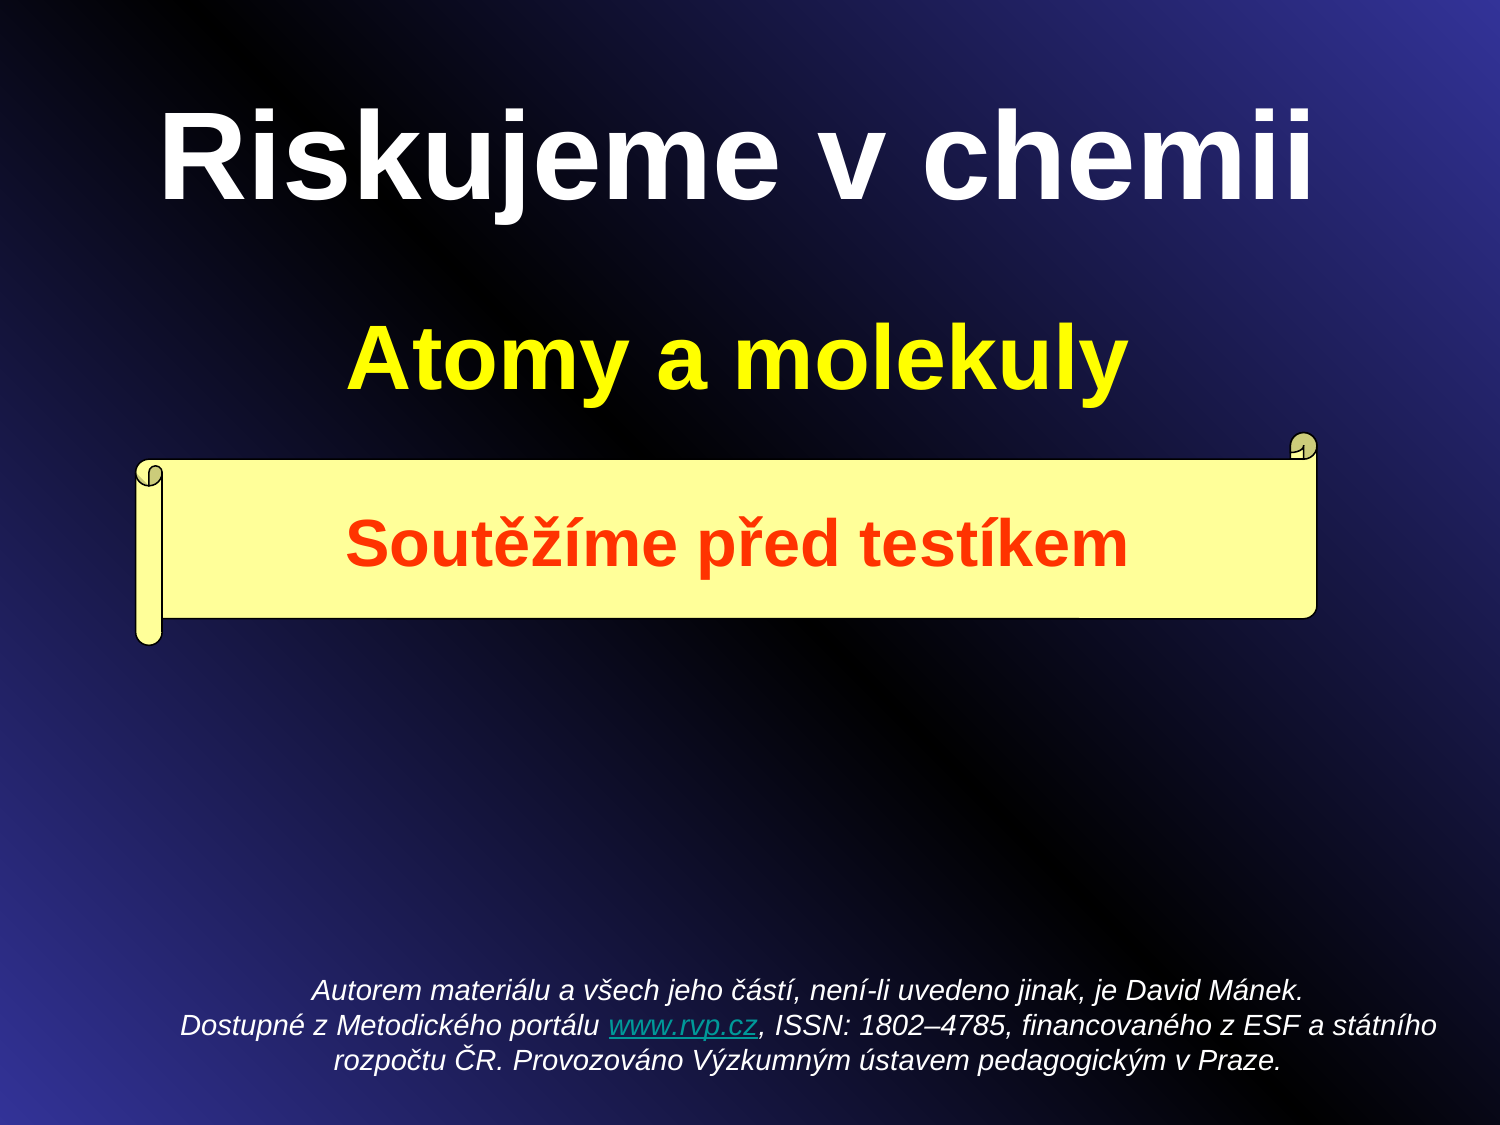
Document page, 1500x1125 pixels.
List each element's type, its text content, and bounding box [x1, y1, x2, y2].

text_box Autorem materiálu a všech jeho částí, není-li uvedeno jinak, je David Mánek. Dostupné z Metodického portálu www.rvp.cz, ISSN: 1802–4785, financovaného z ESF a státního rozpočtu ČR. Provozováno Výzkumným ústavem pedagogickým v Praze. [82, 964, 1500, 1085]
text_box Soutěžíme před testíkem [289, 491, 1187, 588]
text_box Atomy a molekuly [100, 290, 1376, 469]
text_box [135, 432, 1317, 646]
title Riskujeme v chemii [100, 54, 1376, 244]
